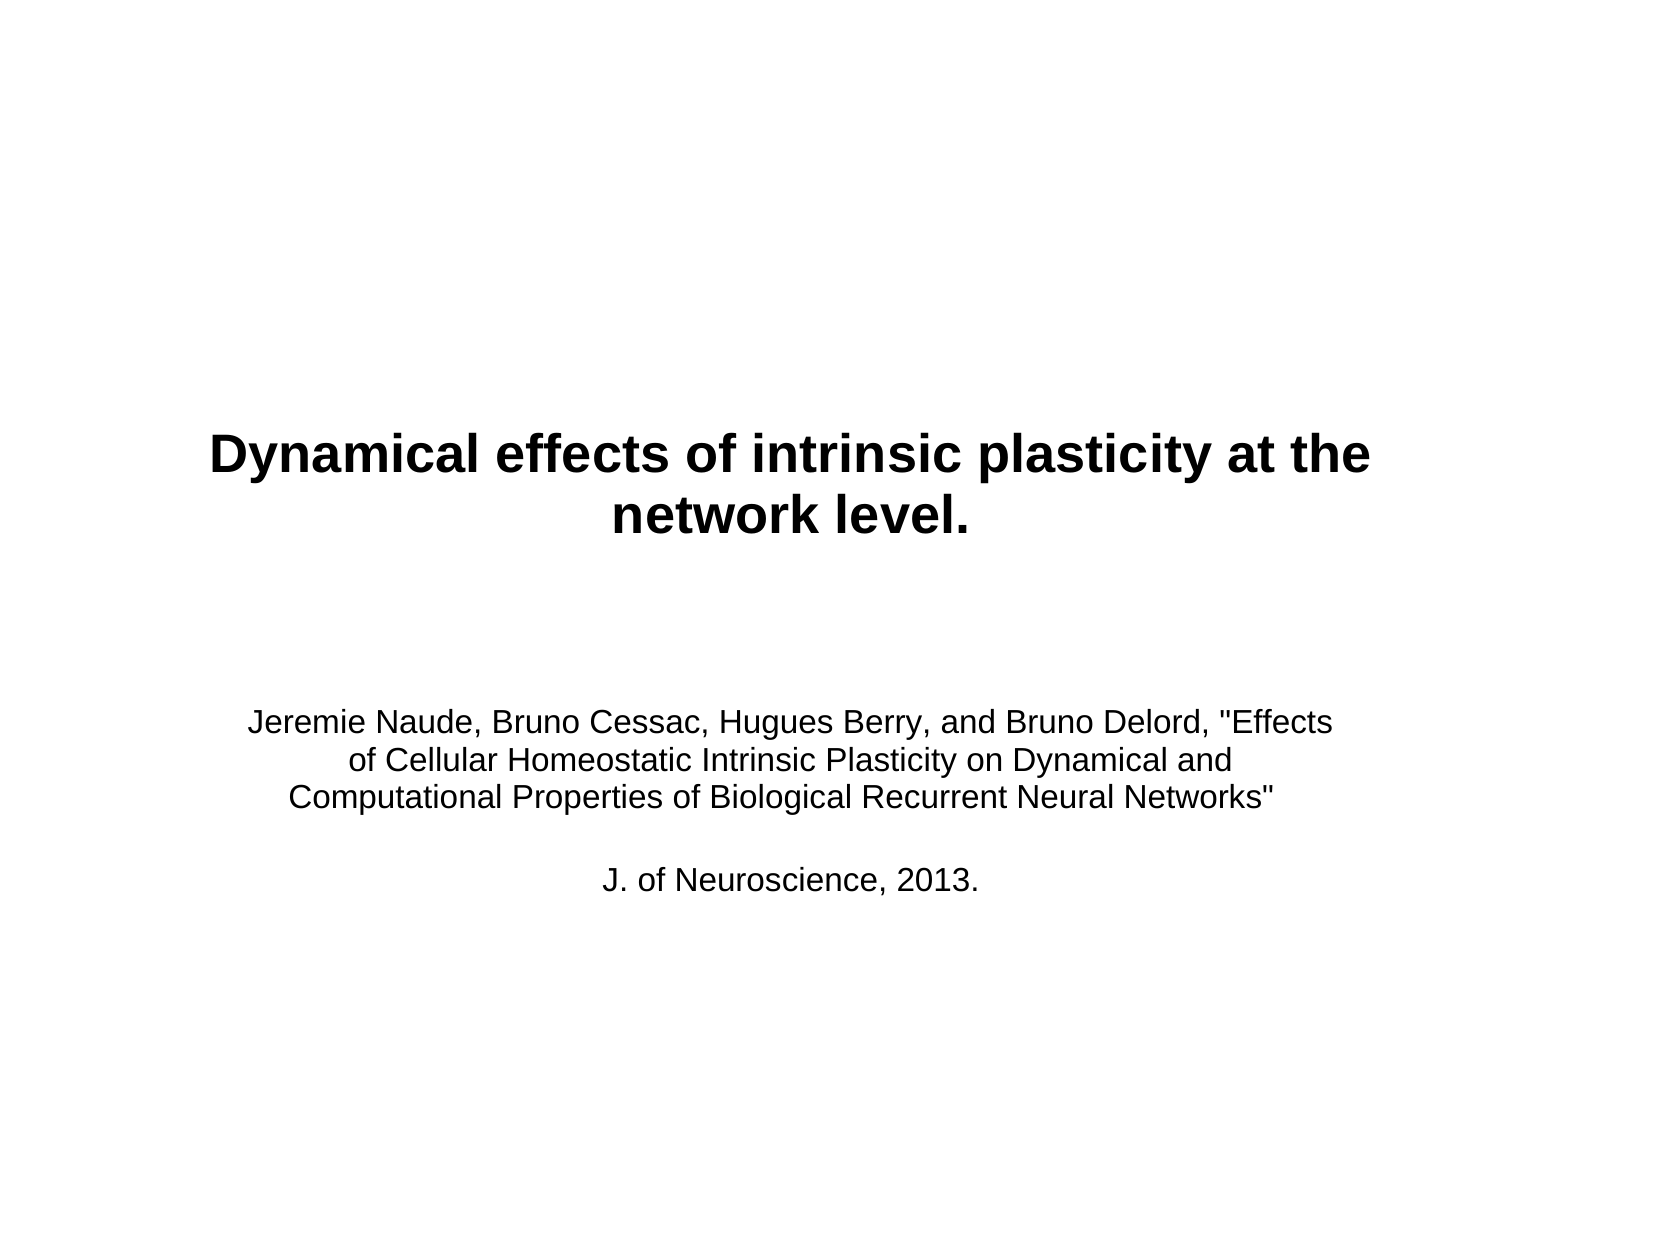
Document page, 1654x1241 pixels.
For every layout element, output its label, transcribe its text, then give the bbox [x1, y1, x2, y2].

text_box Jeremie Naude, Bruno Cessac, Hugues Berry, and Bruno Delord, "Effects of Cellular Homeostatic Intrinsic Plasticity on Dynamical and Computational Properties of Biological Recurrent Neural Networks" J. of Neuroscience, 2013. [227, 696, 1356, 824]
text_box Dynamical effects of intrinsic plasticity at the network level. [141, 417, 1441, 493]
